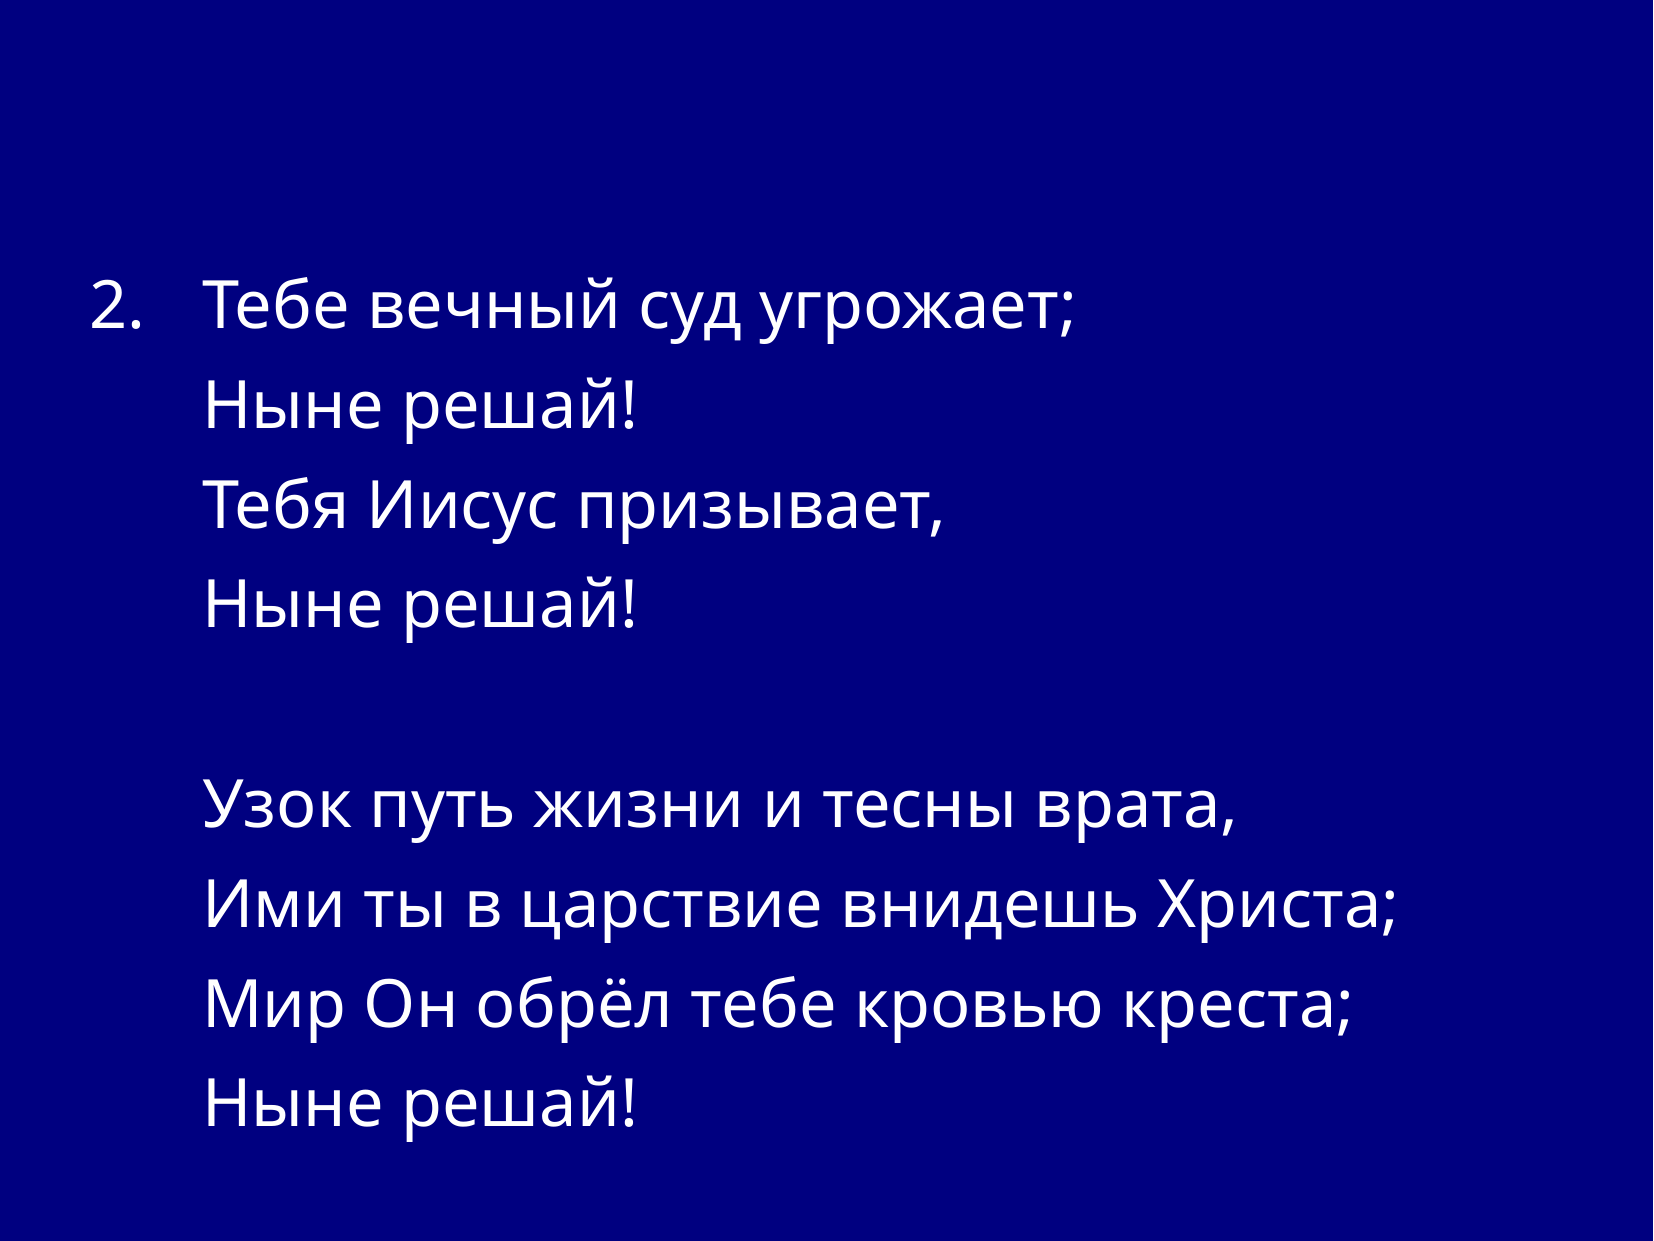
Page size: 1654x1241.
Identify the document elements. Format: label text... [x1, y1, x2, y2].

text_box 2. Тебе вечный суд угрожает; Ныне решай! Тебя Иисус призывает, Ныне решай! Узок путь жизни и тесны врата, Ими ты в царствие внидешь Христа; Мир Он обрёл тебе кровью креста; Ныне решай! [75, 150, 1576, 1163]
